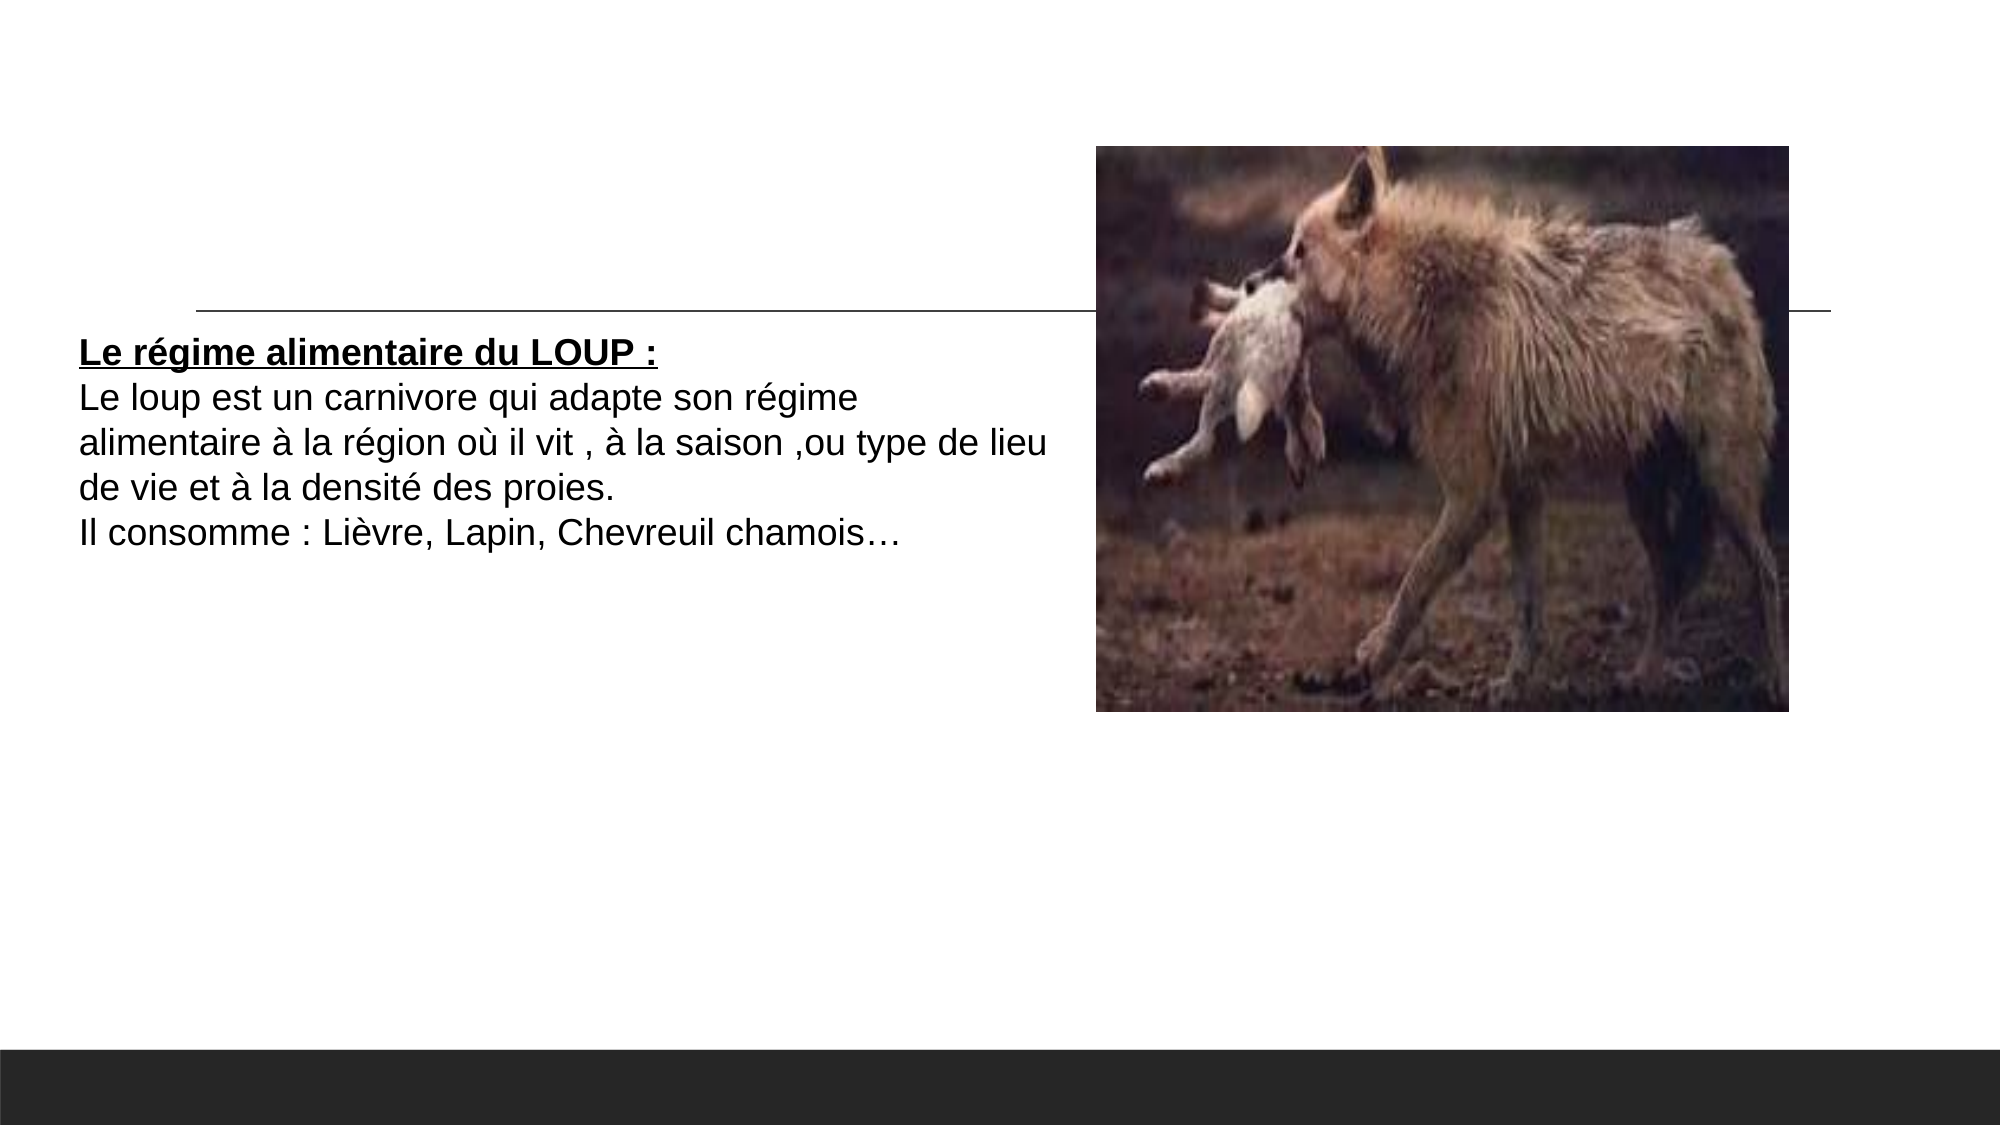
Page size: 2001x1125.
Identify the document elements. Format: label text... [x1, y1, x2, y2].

text_box Le régime alimentaire du LOUP : Le loup est un carnivore qui adapte son régime alimentaire à la région où il vit , à la saison ,ou type de lieu de vie et à la densité des proies. Il consomme : Lièvre, Lapin, Chevreuil chamois… [64, 320, 1064, 560]
picture [1096, 146, 1789, 712]
